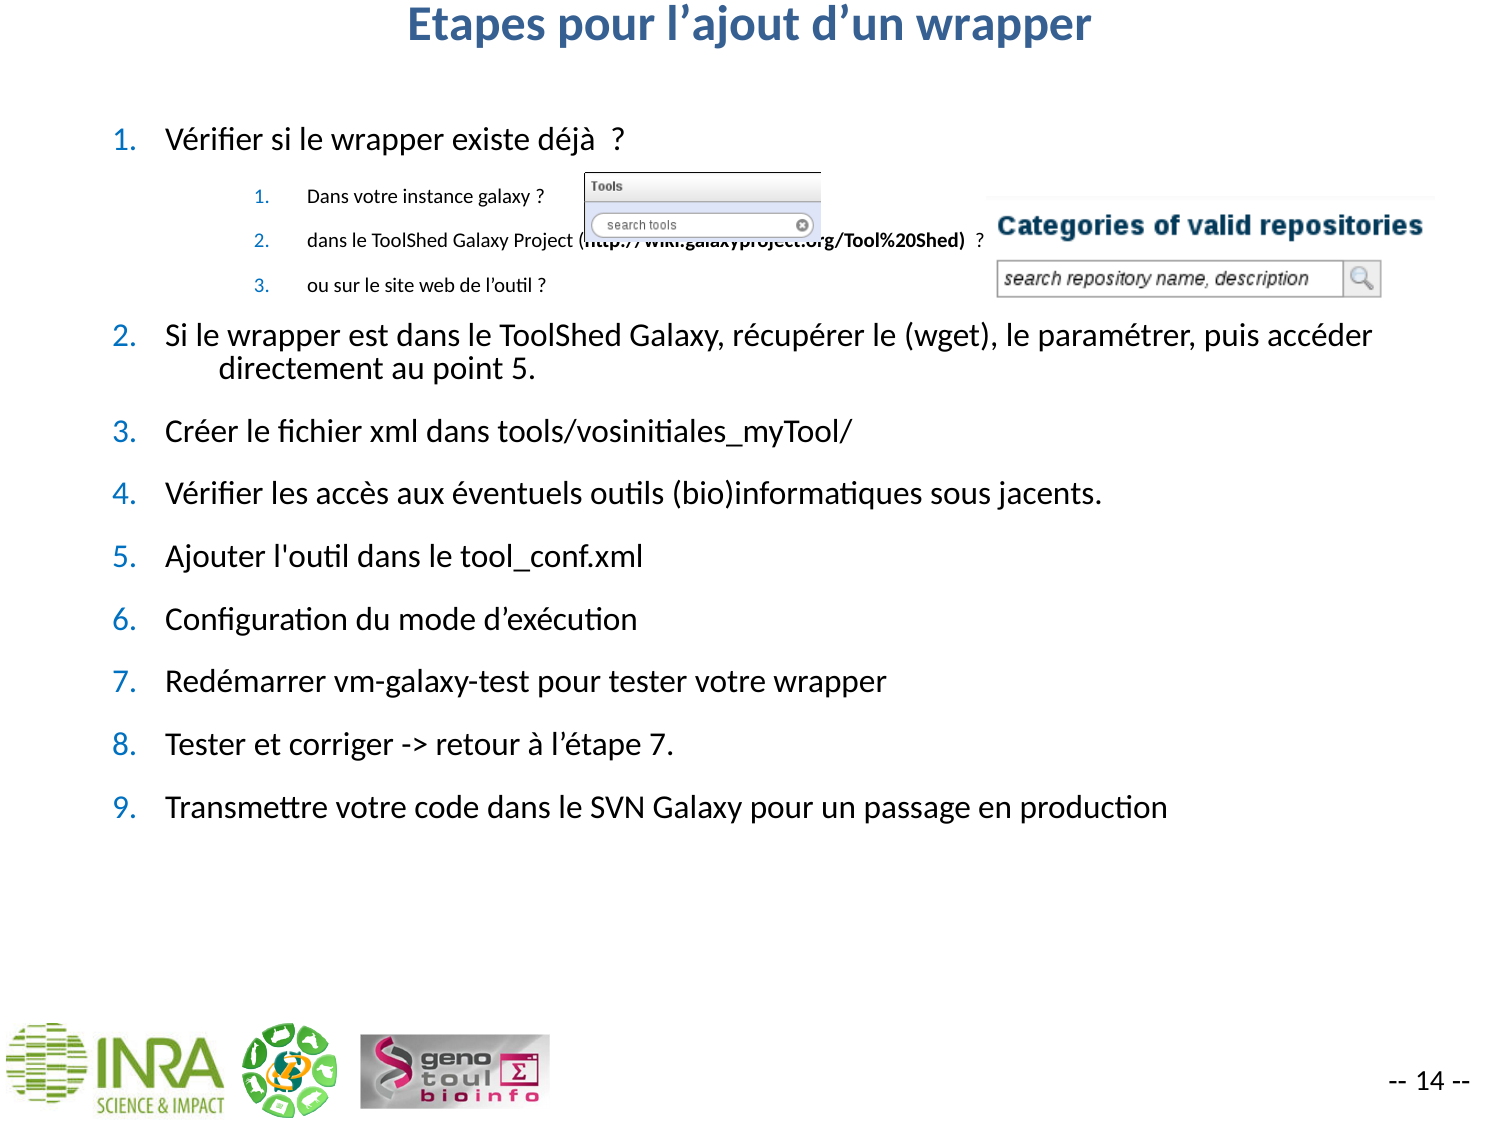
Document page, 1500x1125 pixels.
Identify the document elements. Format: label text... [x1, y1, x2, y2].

picture [5, 1023, 225, 1125]
text_box Etapes pour l’ajout d’un wrapper [0, 0, 1500, 73]
list Vérifier si le wrapper existe déjà ? Dans votre instance galaxy ? dans le ToolShed Galaxy Project (http://wiki.galaxyproject.org/Tool%20Shed) ? ou sur le site web de l’outil ? Si le wrapper est dans le ToolShed Galaxy, récupérer le (wget), le paramétrer, puis accéder directement au point 5. Créer le fichier xml dans tools/vosinitiales_myTool/ Vérifier les accès aux éventuels outils (bio)informatiques sous jacents. Ajouter l'outil dans le tool_conf.xml Configuration du mode d’exécution Redémarrer vm-galaxy-test pour tester votre wrapper Tester et corriger -> retour à l’étape 7. Transmettre votre code dans le SVN Galaxy pour un passage en production [76, 125, 1447, 988]
picture [584, 172, 821, 242]
picture [986, 196, 1435, 312]
picture [360, 1034, 550, 1109]
picture [242, 1023, 337, 1118]
